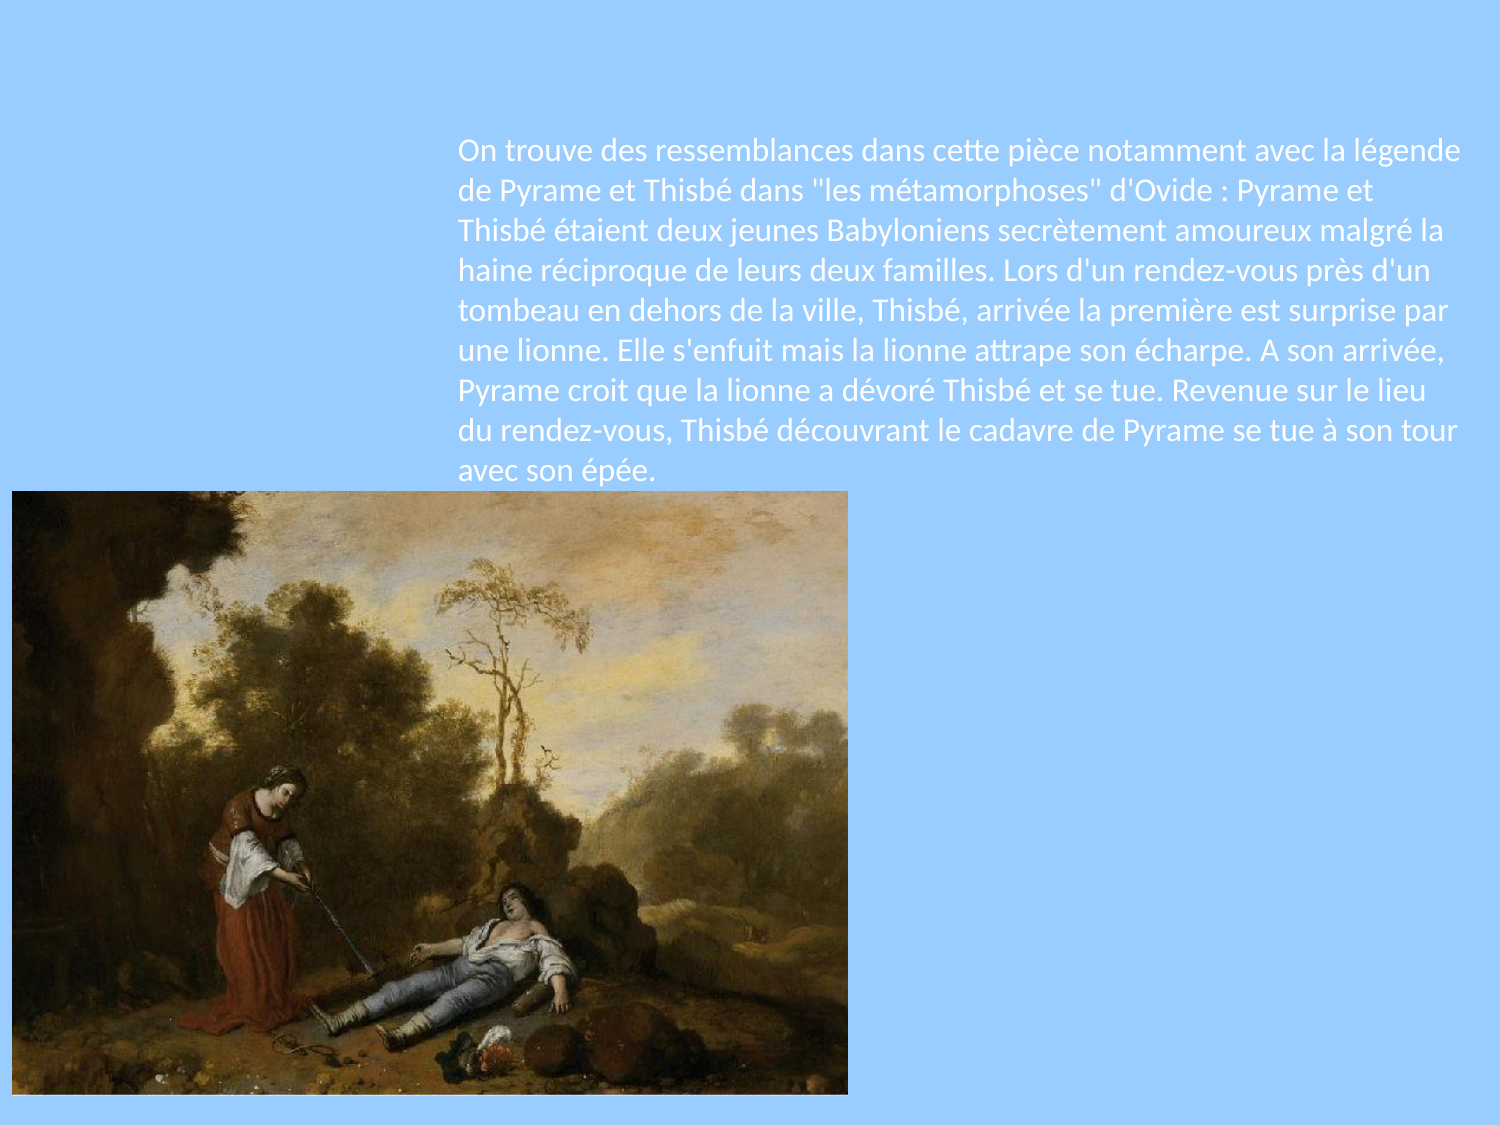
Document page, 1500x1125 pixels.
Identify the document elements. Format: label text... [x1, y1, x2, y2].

picture [12, 491, 848, 1096]
text_box On trouve des ressemblances dans cette pièce notamment avec la légende de Pyrame et Thisbé dans "les métamorphoses" d'Ovide : Pyrame et Thisbé étaient deux jeunes Babyloniens secrètement amoureux malgré la haine réciproque de leurs deux familles. Lors d'un rendez-vous près d'un tombeau en dehors de la ville, Thisbé, arrivée la première est surprise par une lionne. Elle s'enfuit mais la lionne attrape son écharpe. A son arrivée, Pyrame croit que la lionne a dévoré Thisbé et se tue. Revenue sur le lieu du rendez-vous, Thisbé découvrant le cadavre de Pyrame se tue à son tour avec son épée. [442, 113, 1480, 496]
